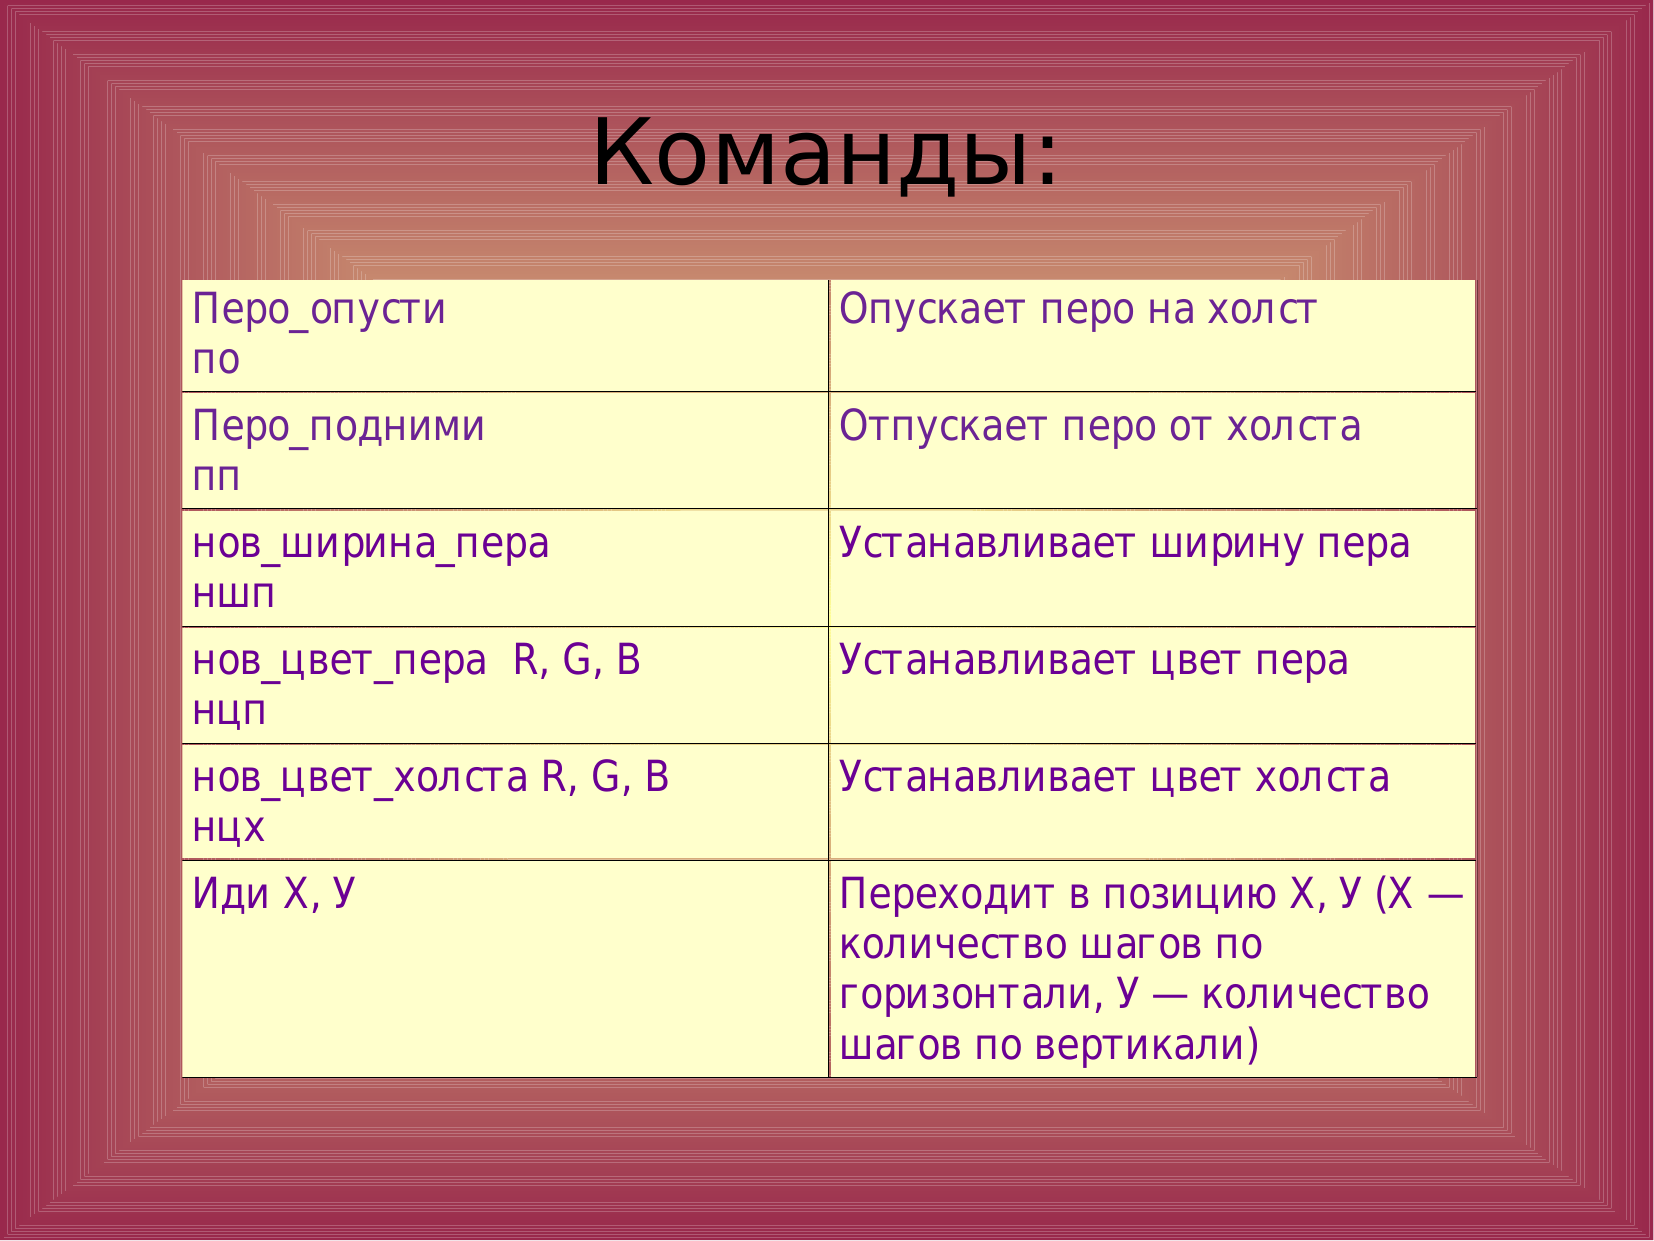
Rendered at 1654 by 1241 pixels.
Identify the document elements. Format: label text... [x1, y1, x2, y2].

title Команды: [82, 56, 1571, 250]
chart [182, 280, 1478, 1084]
